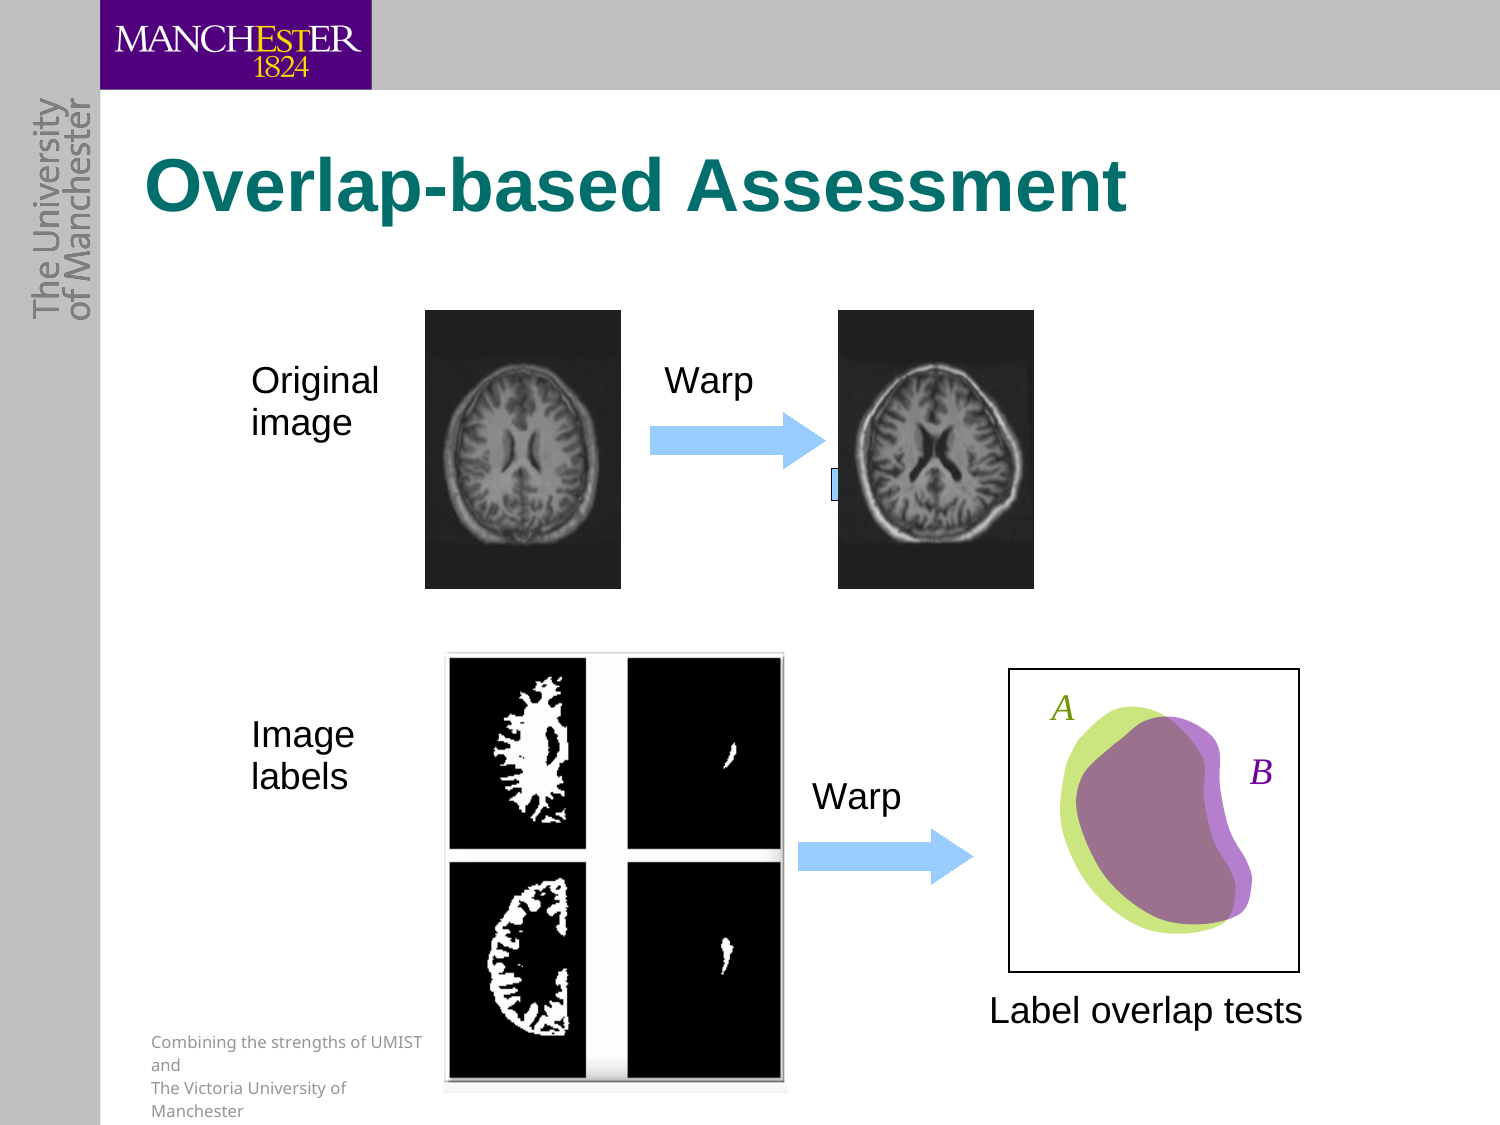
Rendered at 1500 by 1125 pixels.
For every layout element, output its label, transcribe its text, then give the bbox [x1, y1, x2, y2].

text_box Original image [236, 351, 396, 481]
picture [838, 310, 1034, 589]
text_box [797, 826, 975, 886]
text_box B [1234, 743, 1288, 801]
chart [831, 468, 838, 501]
text_box A [1036, 679, 1090, 737]
text_box Warp [649, 351, 770, 409]
text_box Label overlap tests [974, 981, 1388, 1039]
picture [442, 647, 788, 1093]
text_box [1060, 706, 1253, 934]
picture [0, 0, 372, 320]
title Overlap-based Assessment [129, 120, 1406, 251]
text_box Warp [797, 767, 917, 825]
picture [425, 310, 621, 589]
text_box [649, 410, 827, 471]
text_box Image labels [236, 706, 400, 854]
